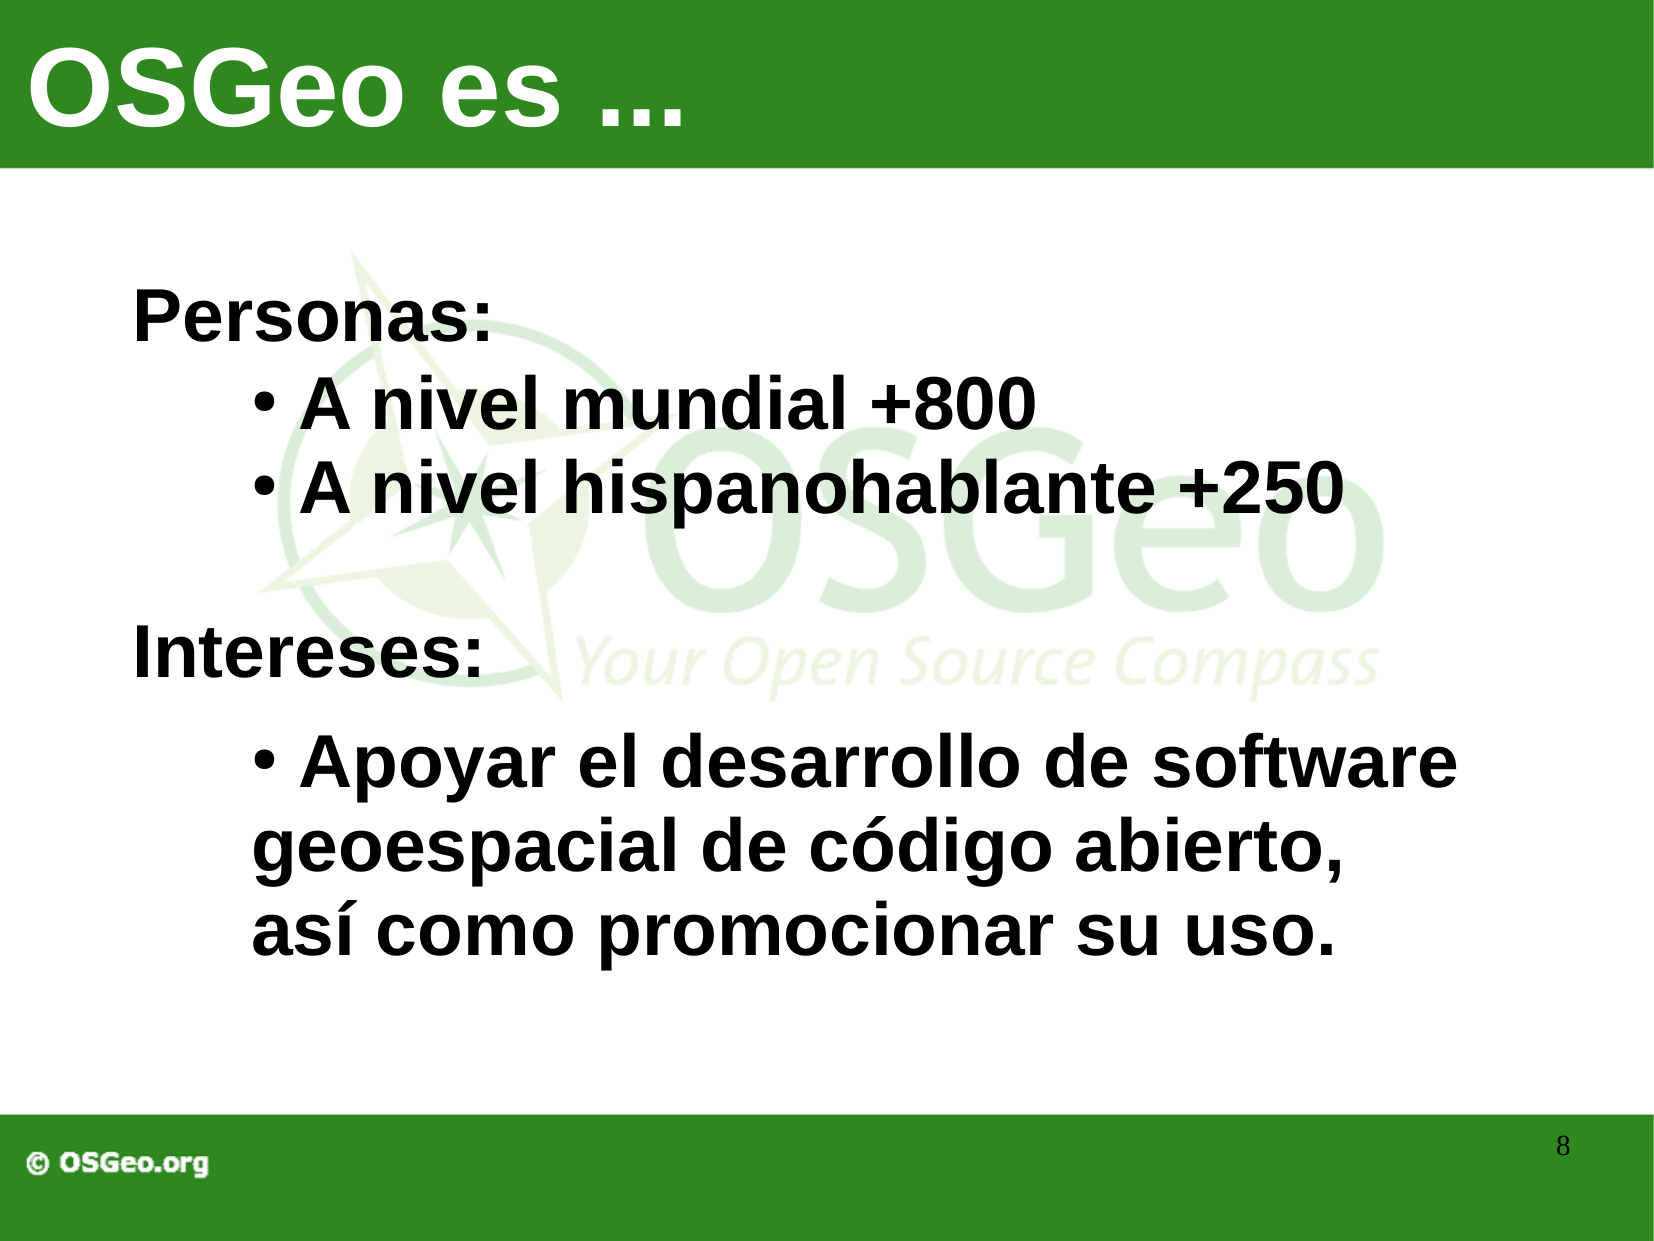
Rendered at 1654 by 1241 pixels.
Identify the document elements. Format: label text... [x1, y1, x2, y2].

text_box OSGeo es ... [11, 17, 705, 178]
picture [0, 0, 1654, 1241]
text_box Personas: [117, 265, 511, 378]
text_box Intereses: [117, 602, 503, 715]
text_box Apoyar el desarrollo de software geoespacial de código abierto, así como promocionar su uso. [236, 711, 1477, 1018]
text_box A nivel mundial +800 A nivel hispanohablante +250 [236, 354, 1365, 563]
